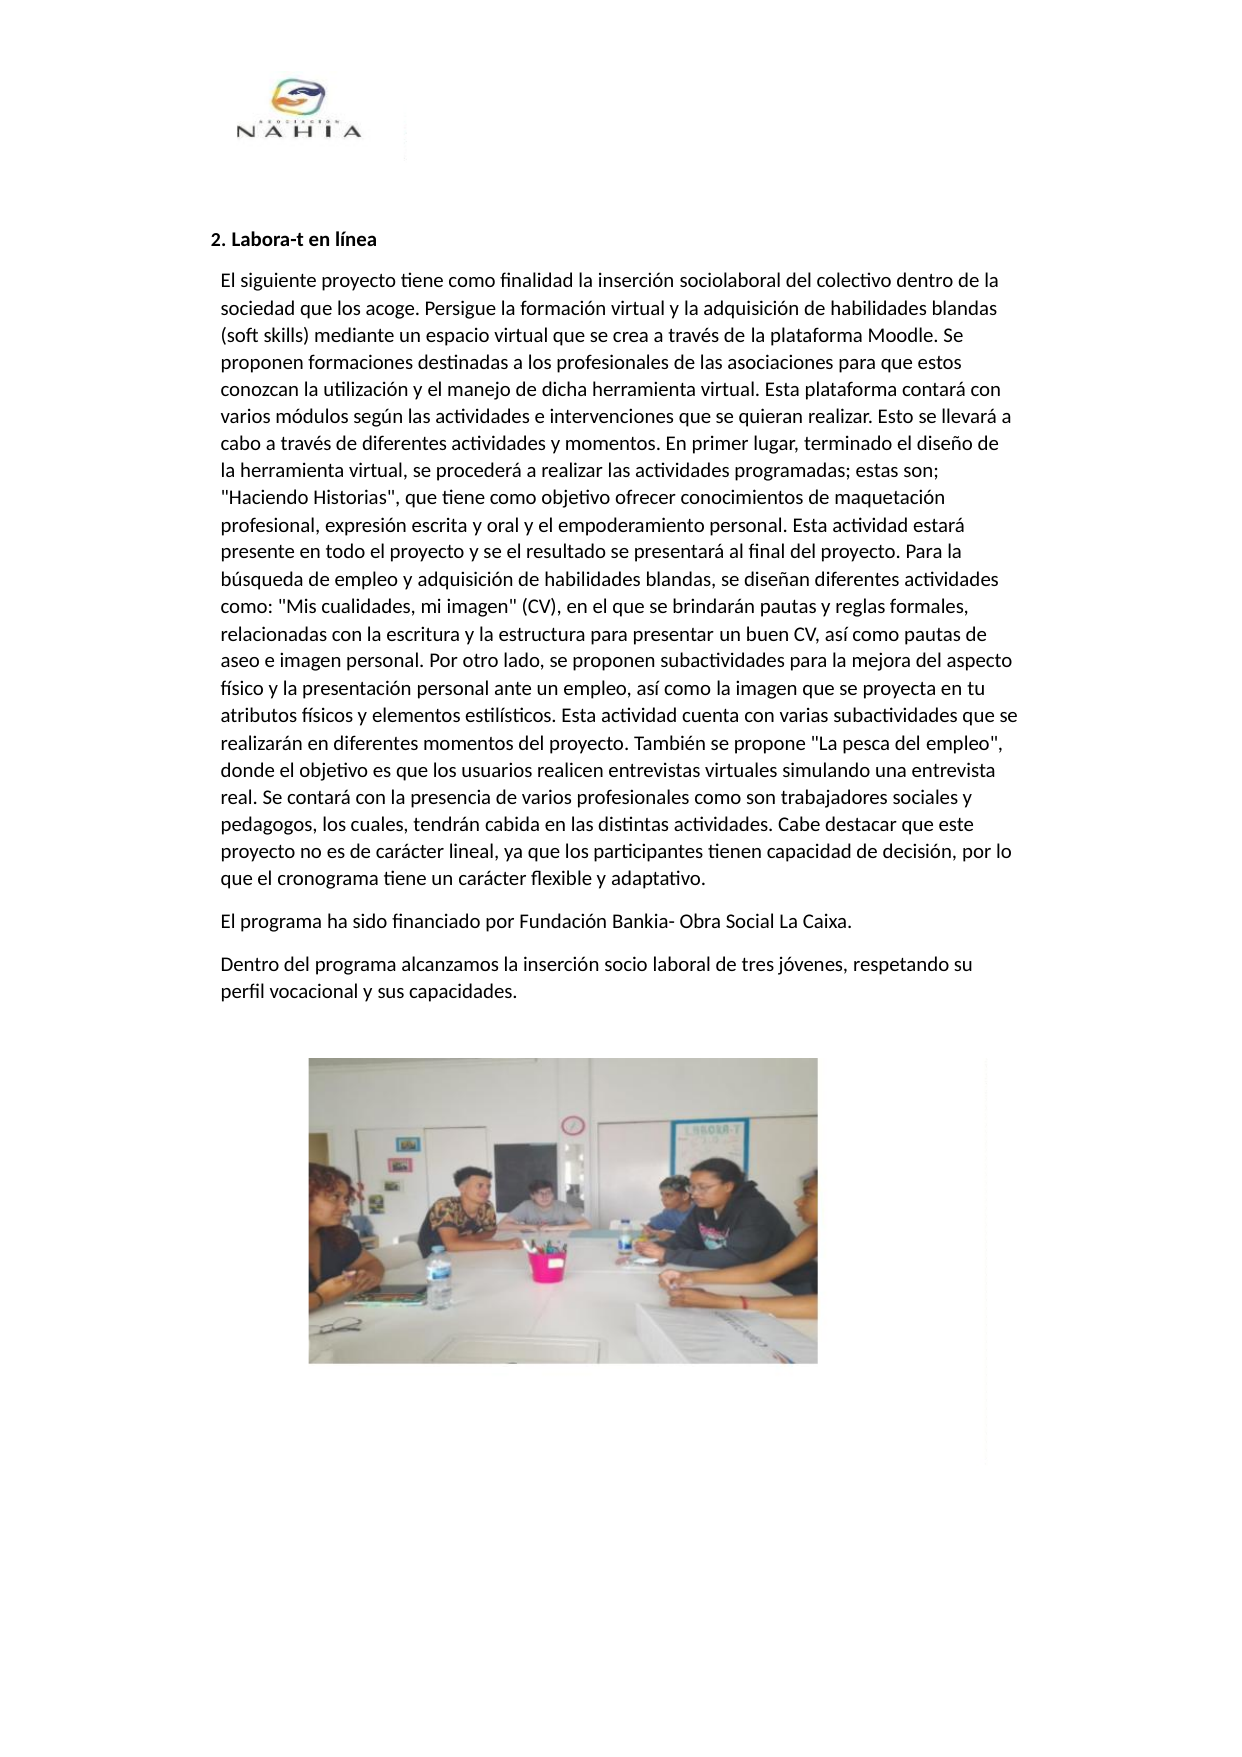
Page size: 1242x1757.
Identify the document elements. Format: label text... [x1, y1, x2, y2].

text_box Dentro del programa alcanzamos la inserción socio laboral de tres jóvenes, respetando su perfil vocacional y sus capacidades. [220, 950, 993, 1004]
text_box El programa ha sido financiado por Fundación Bankia- Obra Social La Caixa. [220, 906, 869, 933]
text_box El siguiente proyecto tiene como finalidad la inserción sociolaboral del colectivo dentro de la sociedad que los acoge. Persigue la formación virtual y la adquisición de habilidades blandas (soft skills) mediante un espacio virtual que se crea a través de la plataforma Moodle. Se proponen formaciones destinadas a los profesionales de las asociaciones para que estos conozcan la utilización y el manejo de dicha herramienta virtual. Esta plataforma contará con varios módulos según las actividades e intervenciones que se quieran realizar. Esto se llevará a cabo a través de diferentes actividades y momentos. En primer lugar, terminado el diseño de la herramienta virtual, se procederá a realizar las actividades programadas; estas son; "Haciendo Historias", que tiene como objetivo ofrecer conocimientos de maquetación profesional, expresión escrita y oral y el empoderamiento personal. Esta actividad estará presente en todo el proyecto y se el resultado se presentará al final del proyecto. Para la búsqueda de empleo y adquisición de habilidades blandas, se diseñan diferentes actividades como: "Mis cualidades, mi imagen" (CV), en el que se brindarán pautas y reglas formales, relacionadas con la escritura y la estructura para presentar un buen CV, así como pautas de aseo e imagen personal. Por otro lado, se proponen subactividades para la mejora del aspecto físico y la presentación personal ante un empleo, así como la imagen que se proyecta en tu atributos físicos y elementos estilísticos. Esta actividad cuenta con varias subactividades que se realizarán en diferentes momentos del proyecto. También se propone "La pesca del empleo", donde el objetivo es que los usuarios realicen entrevistas virtuales simulando una entrevista real. Se contará con la presencia de varios profesionales como son trabajadores sociales y pedagogos, los cuales, tendrán cabida en las distintas actividades. Cabe destacar que este proyecto no es de carácter lineal, ya que los participantes tienen capacidad de decisión, por lo que el cronograma tiene un carácter flexible y adaptativo. [220, 266, 1035, 890]
text_box [236, 71, 407, 164]
text_box [308, 1058, 988, 1466]
text_box 2. Labora-t en línea [210, 225, 401, 251]
